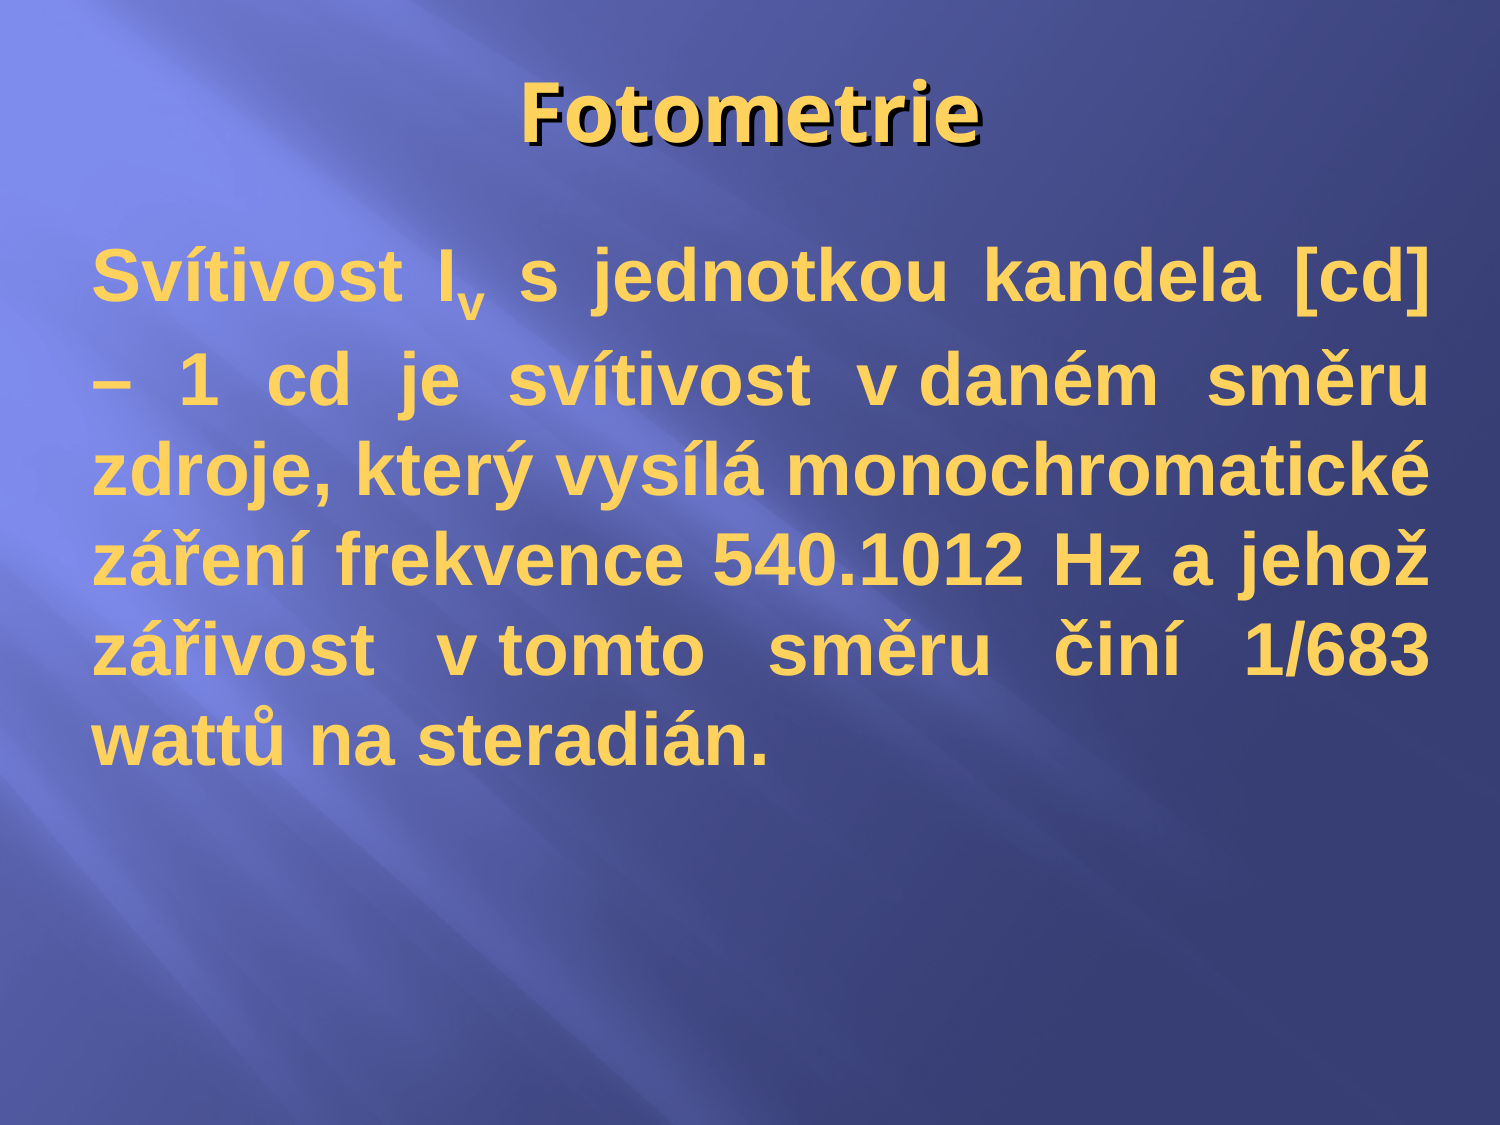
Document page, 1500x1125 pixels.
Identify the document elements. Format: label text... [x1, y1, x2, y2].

text_box Svítivost Iv s jednotkou kandela [cd] – 1 cd je svítivost v daném směru zdroje, který vysílá monochromatické záření frekvence 540.1012 Hz a jehož zářivost v tomto směru činí 1/683 wattů na steradián. [76, 208, 1448, 799]
title Fotometrie [75, 45, 1426, 173]
